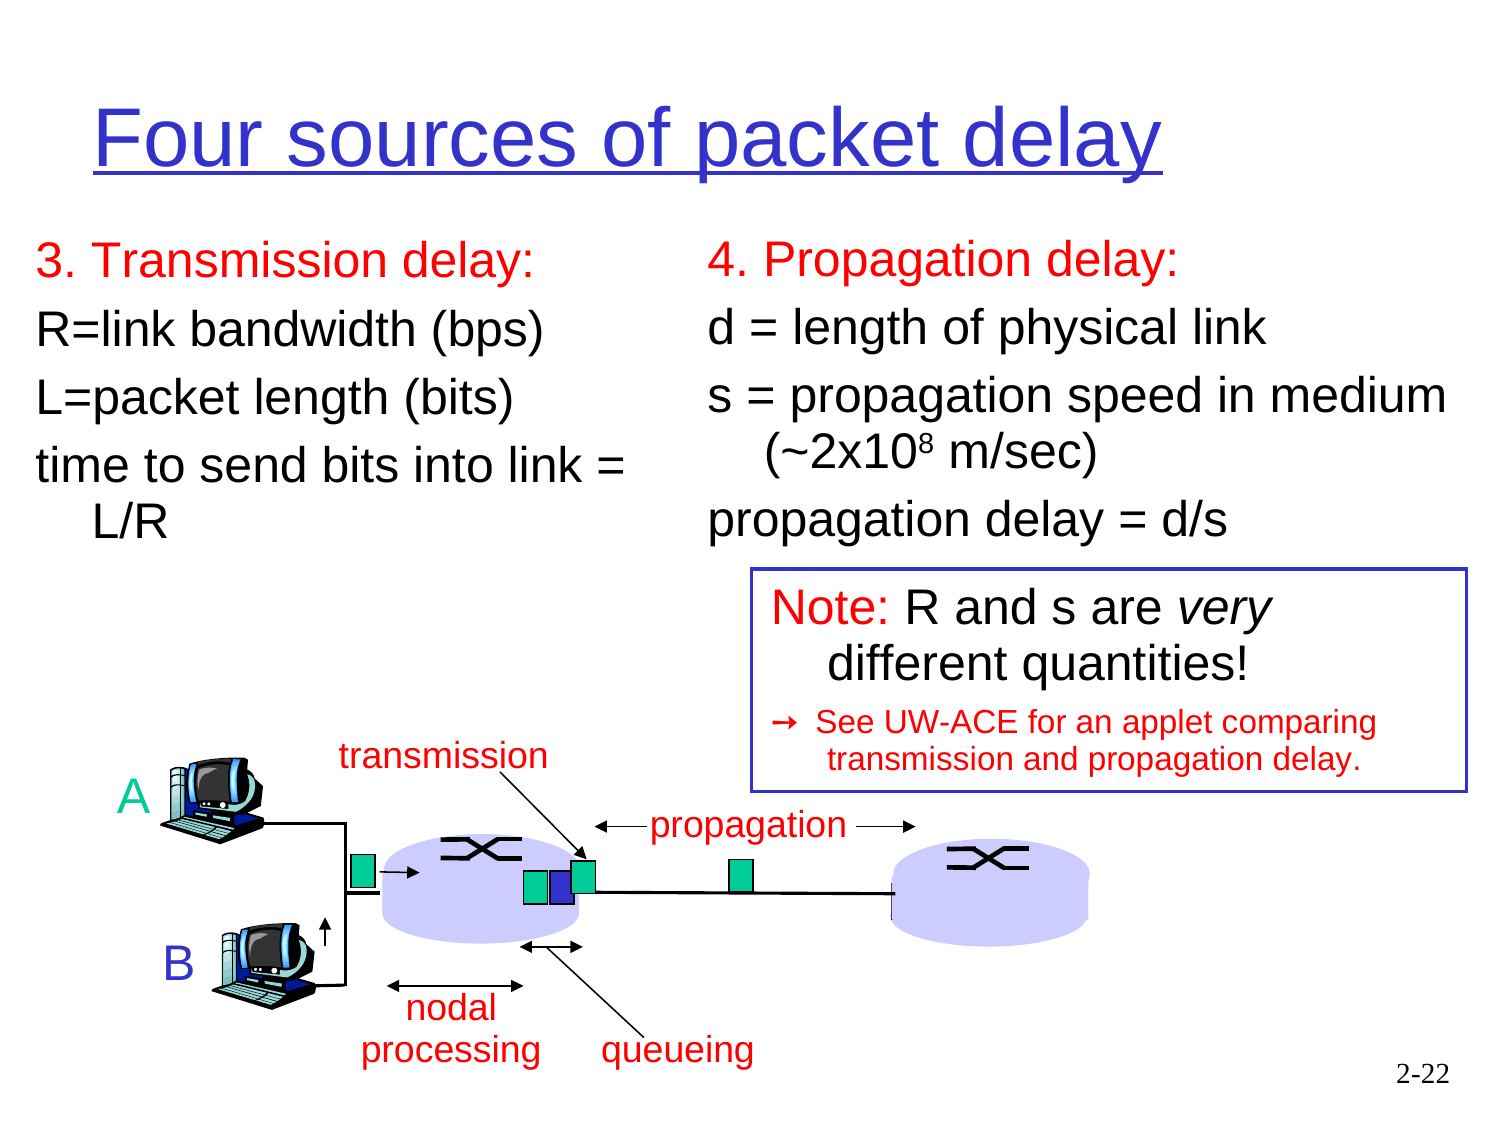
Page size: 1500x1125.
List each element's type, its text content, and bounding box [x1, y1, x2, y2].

picture [159, 756, 266, 845]
text_box Note: R and s are very different quantities!  See UW-ACE for an applet comparing transmission and propagation delay. [756, 571, 1465, 790]
text_box nodal processing [346, 978, 557, 1078]
text_box B [147, 927, 211, 1000]
list 3. Transmission delay: R=link bandwidth (bps) L=packet length (bits) time to send bits into link = L/R [20, 224, 692, 636]
text_box queueing [586, 1020, 770, 1079]
text_box propagation [634, 795, 862, 854]
list 4. Propagation delay: d = length of physical link s = propagation speed in medium (~2x108 m/sec) propagation delay = d/s [692, 223, 1477, 702]
title Four sources of packet delay [78, 43, 1354, 224]
picture [211, 922, 318, 1010]
text_box transmission [323, 727, 564, 785]
text_box [890, 838, 1090, 947]
text_box A [102, 760, 166, 832]
text_box [382, 834, 596, 944]
text_box [728, 859, 754, 893]
